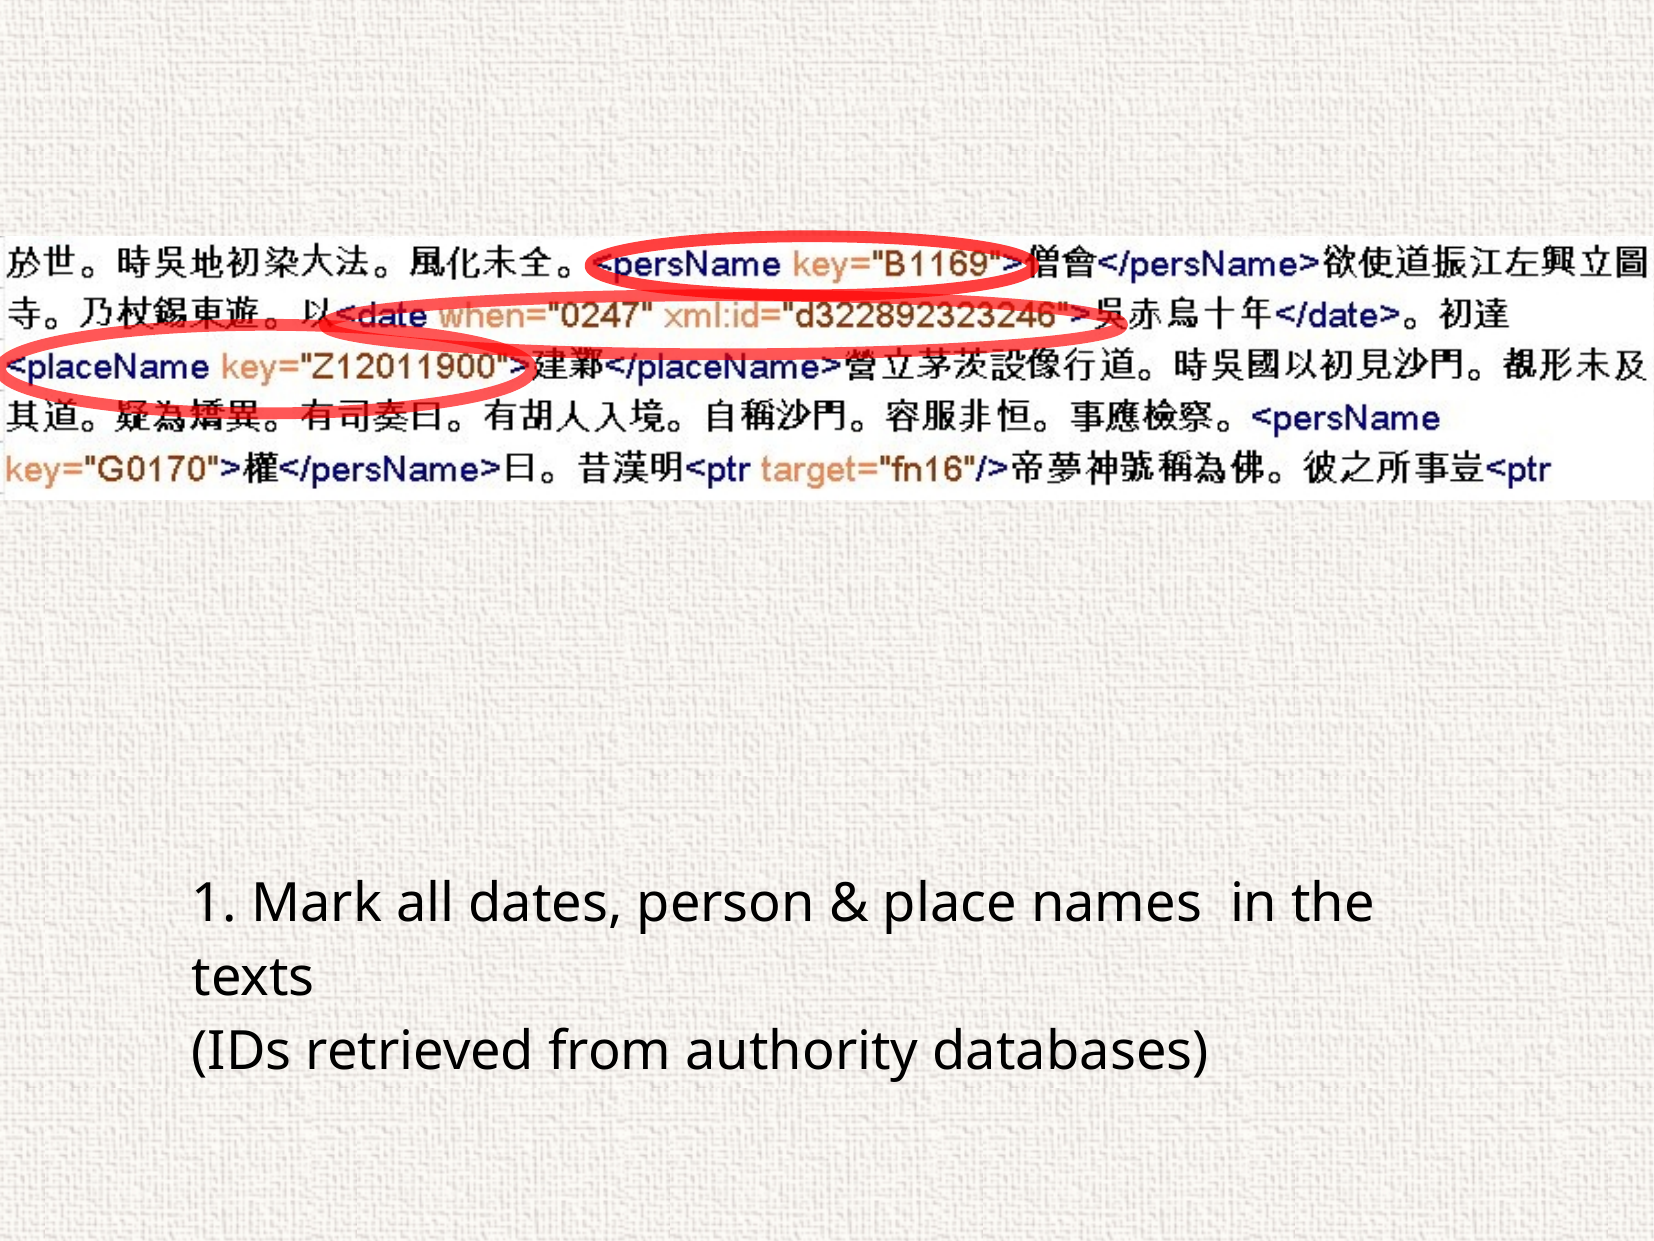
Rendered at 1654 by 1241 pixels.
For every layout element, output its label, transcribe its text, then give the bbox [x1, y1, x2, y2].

picture [7, 331, 525, 407]
picture [353, 302, 1110, 348]
picture [0, 0, 1654, 1241]
text_box 1. Mark all dates, person & place names in the texts (IDs retrieved from authority databases) [177, 856, 1506, 1093]
picture [598, 243, 1026, 289]
